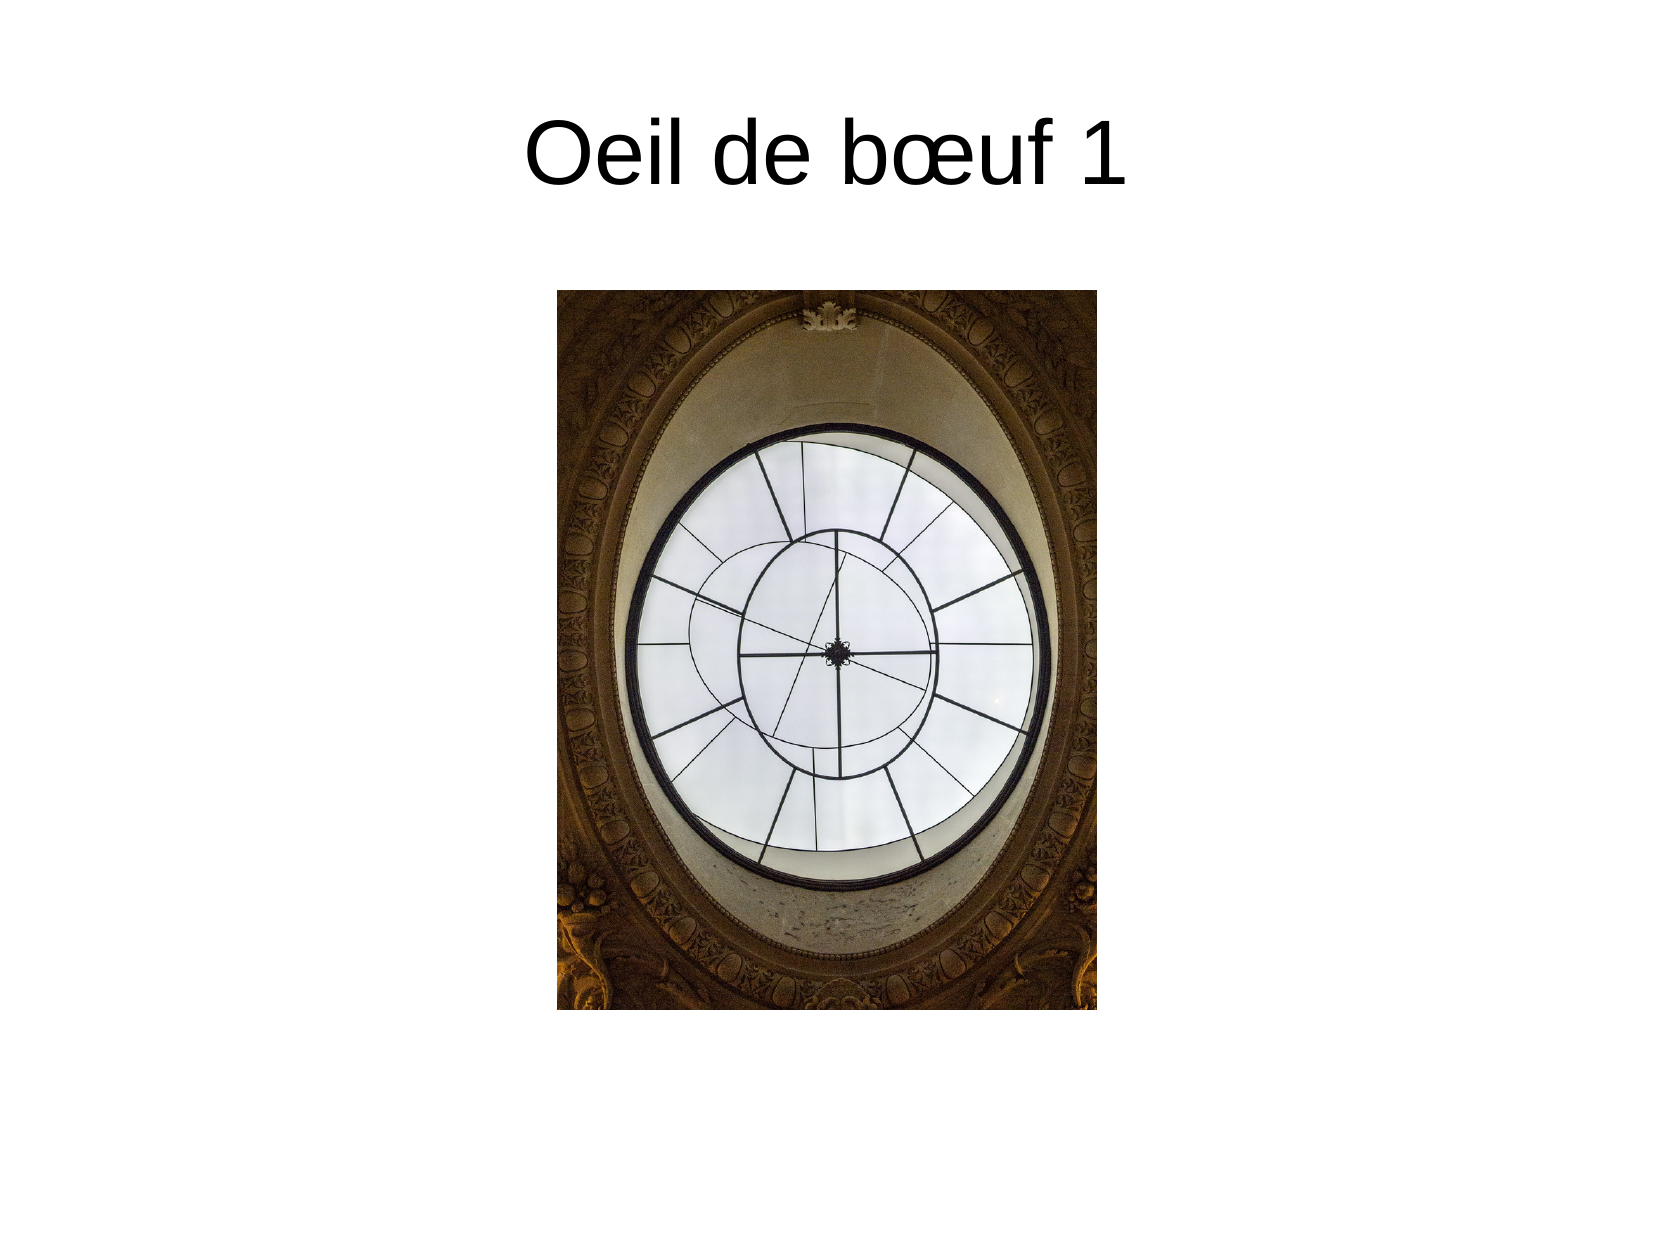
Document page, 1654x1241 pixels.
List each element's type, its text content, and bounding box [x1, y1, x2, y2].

picture [557, 290, 1097, 1010]
title Oeil de bœuf 1 [82, 49, 1571, 257]
